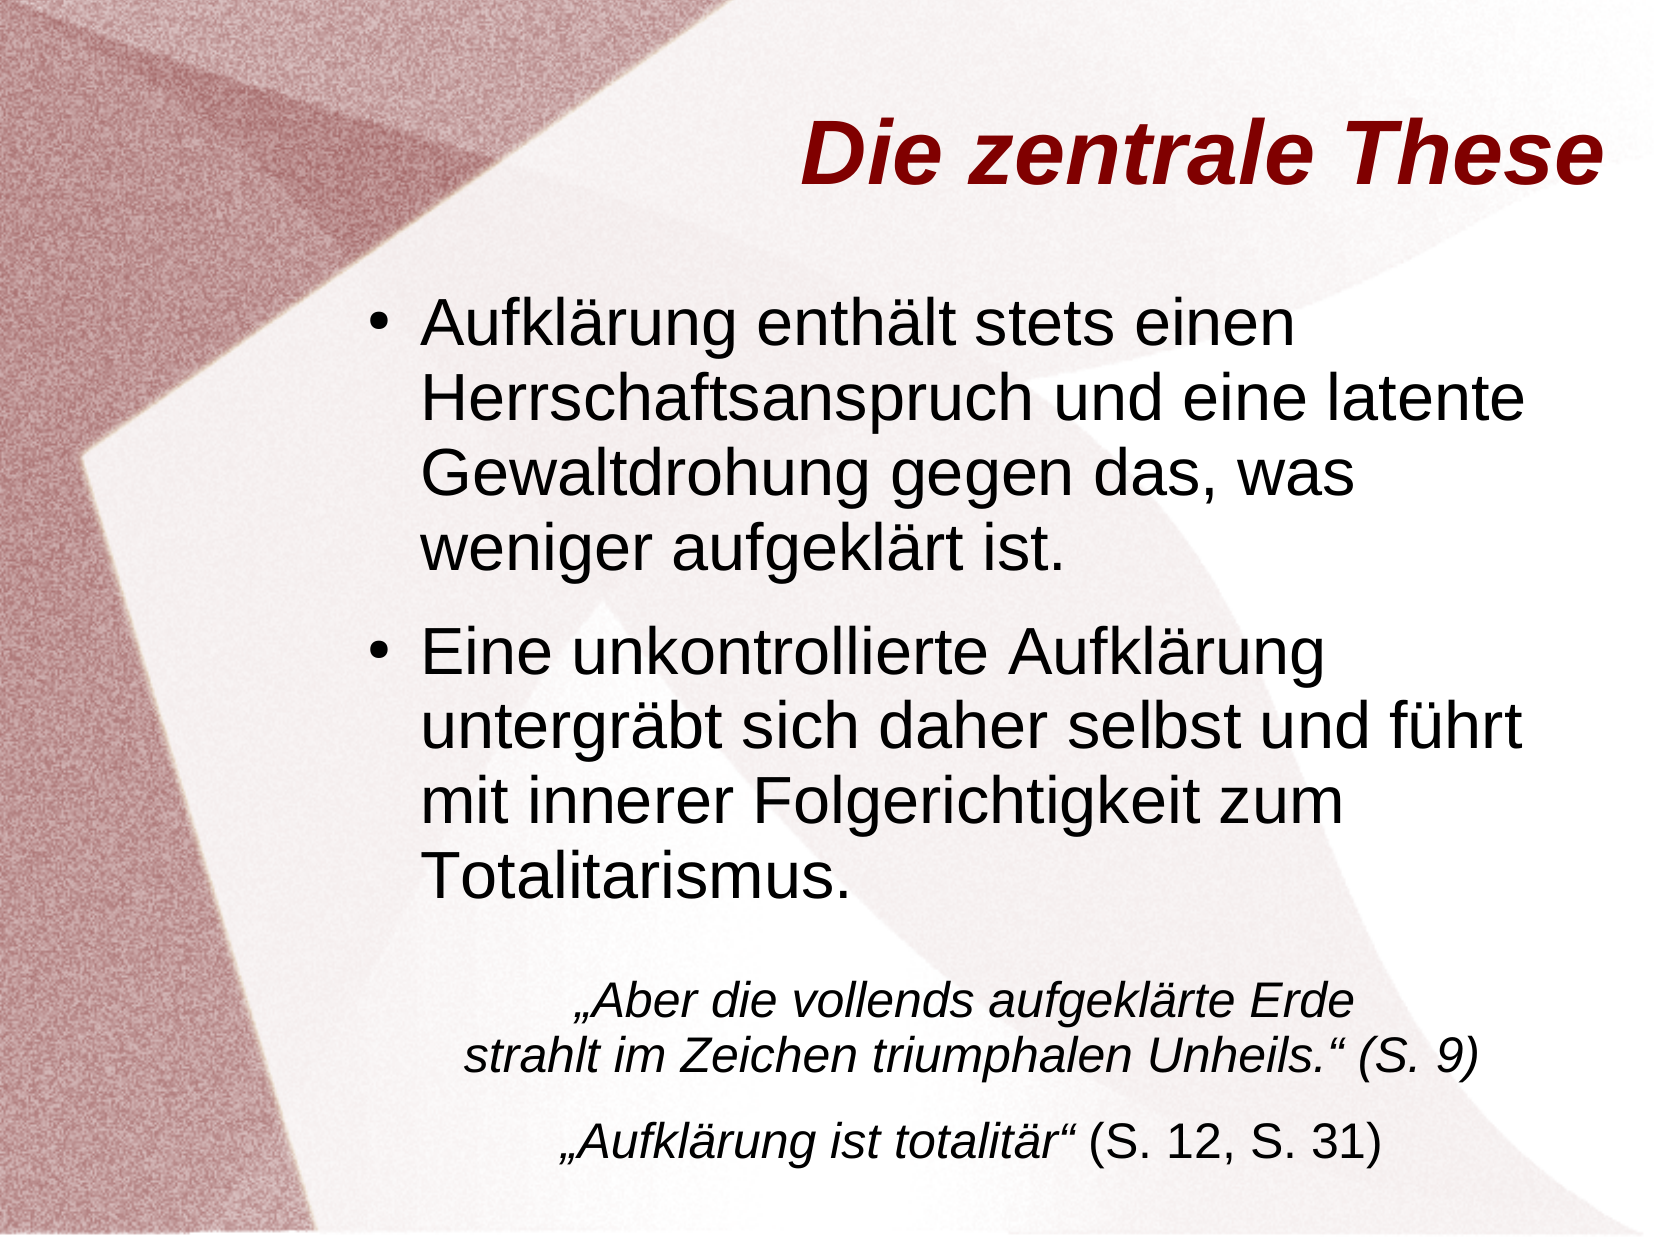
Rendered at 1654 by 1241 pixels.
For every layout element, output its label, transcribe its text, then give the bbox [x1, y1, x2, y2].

picture [0, 0, 1654, 1241]
title Die zentrale These [596, 56, 1607, 250]
list Aufklärung enthält stets einen Herrschaftsanspruch und eine latente Gewaltdrohung gegen das, was weniger aufgeklärt ist. Eine unkontrollierte Aufklärung untergräbt sich daher selbst und führt mit innerer Folgerichtigkeit zum Totalitarismus. „Aber die vollends aufgeklärte Erde strahlt im Zeichen triumphalen Unheils.“ (S. 9) „Aufklärung ist totalitär“ (S. 12, S. 31) [349, 285, 1596, 1233]
